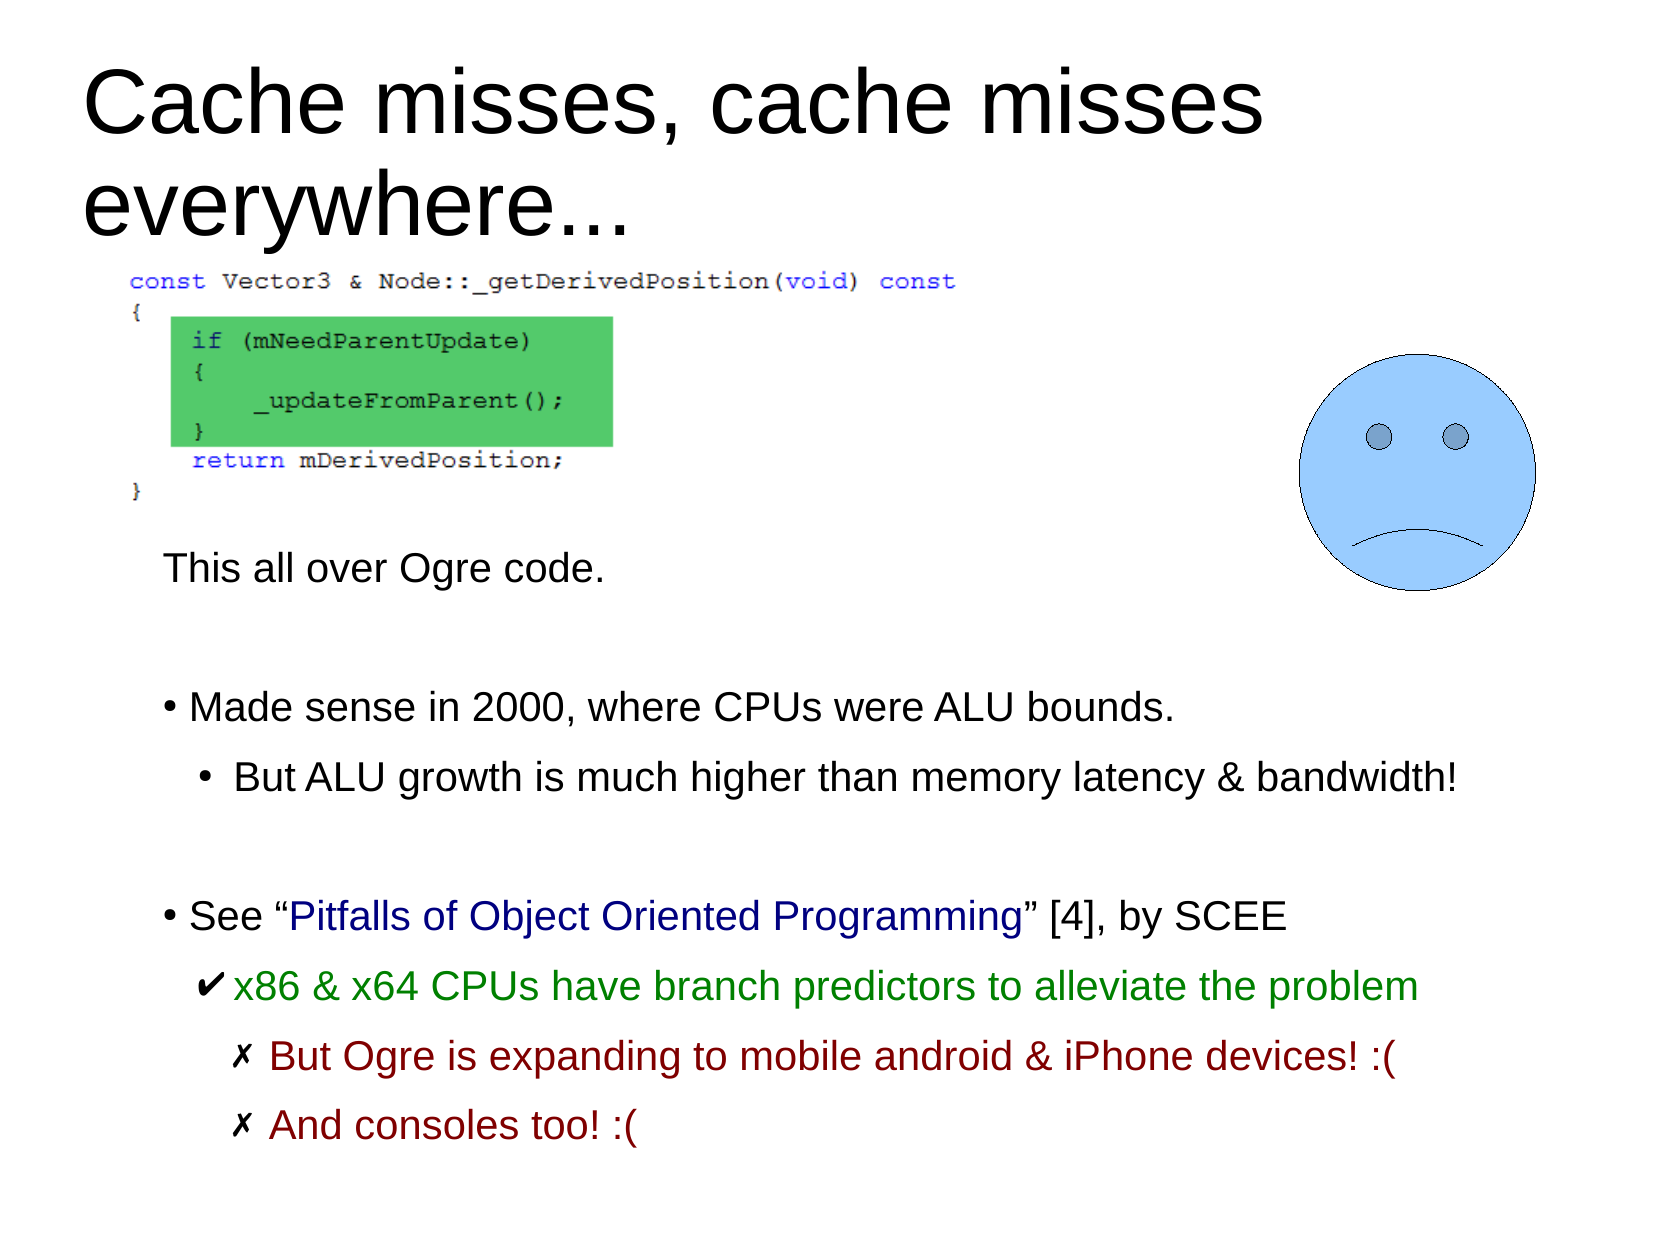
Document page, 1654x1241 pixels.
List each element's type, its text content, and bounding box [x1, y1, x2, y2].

text_box This all over Ogre code. Made sense in 2000, where CPUs were ALU bounds. But ALU growth is much higher than memory latency & bandwidth! See “Pitfalls of Object Oriented Programming” [4], by SCEE x86 & x64 CPUs have branch predictors to alleviate the problem But Ogre is expanding to mobile android & iPhone devices! :( And consoles too! :( [147, 513, 1565, 1137]
picture [118, 265, 1004, 510]
title Cache misses, cache misses everywhere... [82, 49, 1571, 257]
text_box [1299, 354, 1536, 591]
